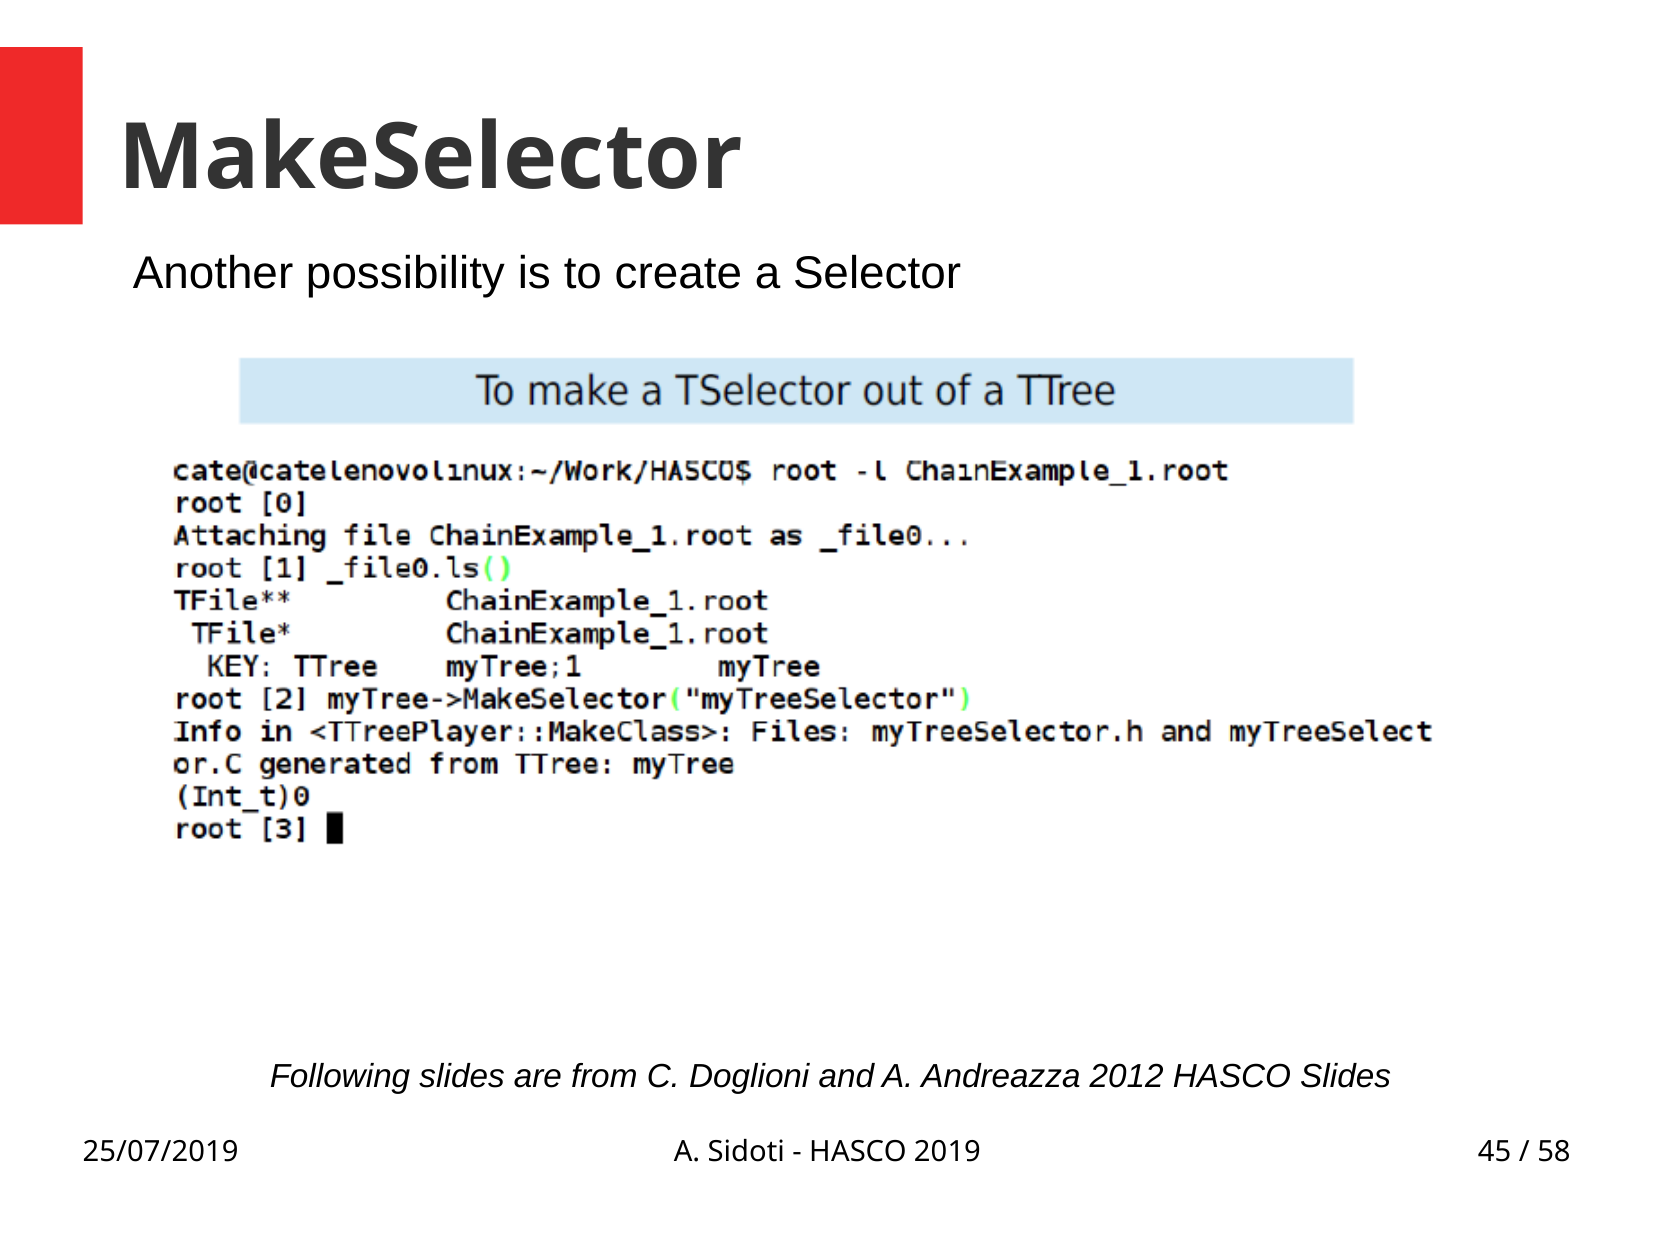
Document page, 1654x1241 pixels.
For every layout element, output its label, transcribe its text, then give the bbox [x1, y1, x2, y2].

title MakeSelector [118, 49, 1571, 257]
text_box Following slides are from C. Doglioni and A. Andreazza 2012 HASCO Slides [255, 1050, 1408, 1102]
text_box Another possibility is to create a Selector [118, 240, 977, 307]
picture [90, 344, 1610, 856]
